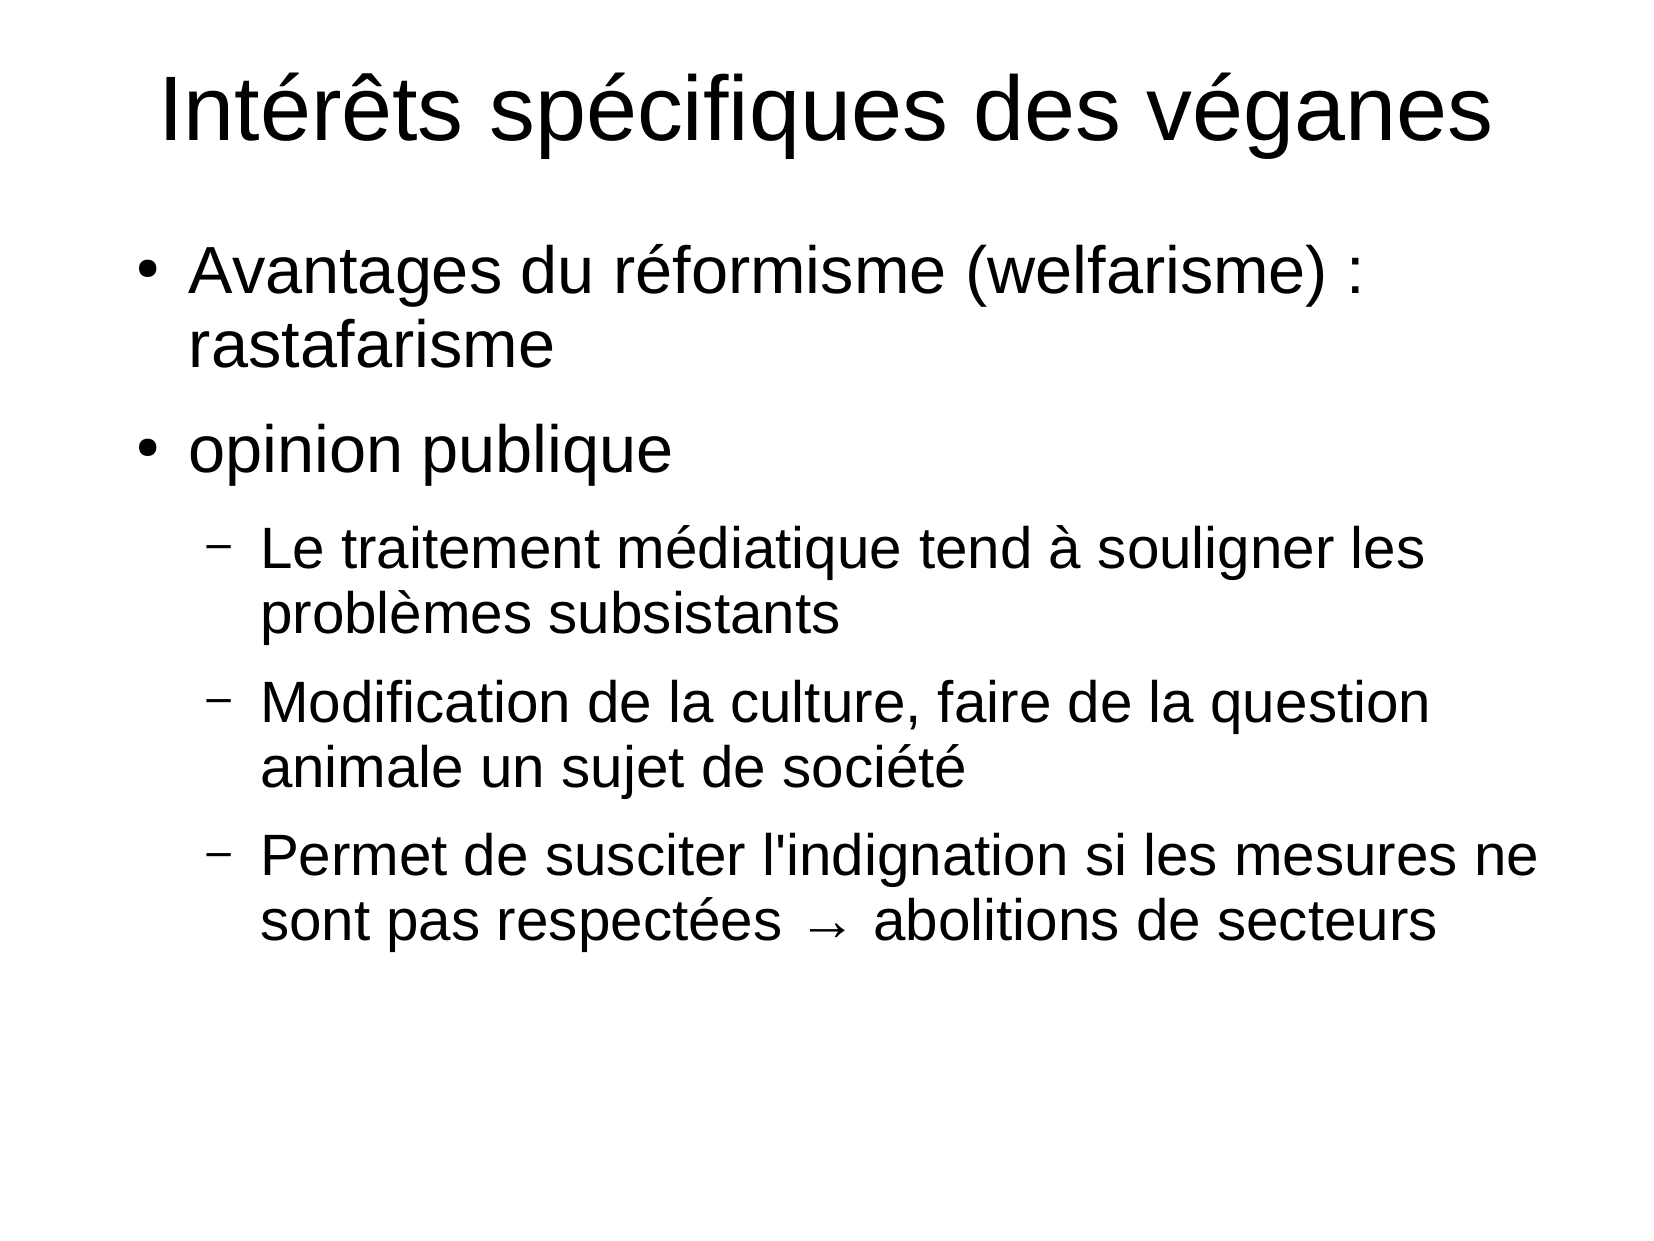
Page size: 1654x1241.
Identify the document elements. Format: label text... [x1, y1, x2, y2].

title Intérêts spécifiques des véganes [82, 5, 1571, 213]
list Avantages du réformisme (welfarisme) : rastafarisme opinion publique Le traitement médiatique tend à souligner les problèmes subsistants Modification de la culture, faire de la question animale un sujet de société Permet de susciter l'indignation si les mesures ne sont pas respectées → abolitions de secteurs [118, 232, 1607, 1241]
